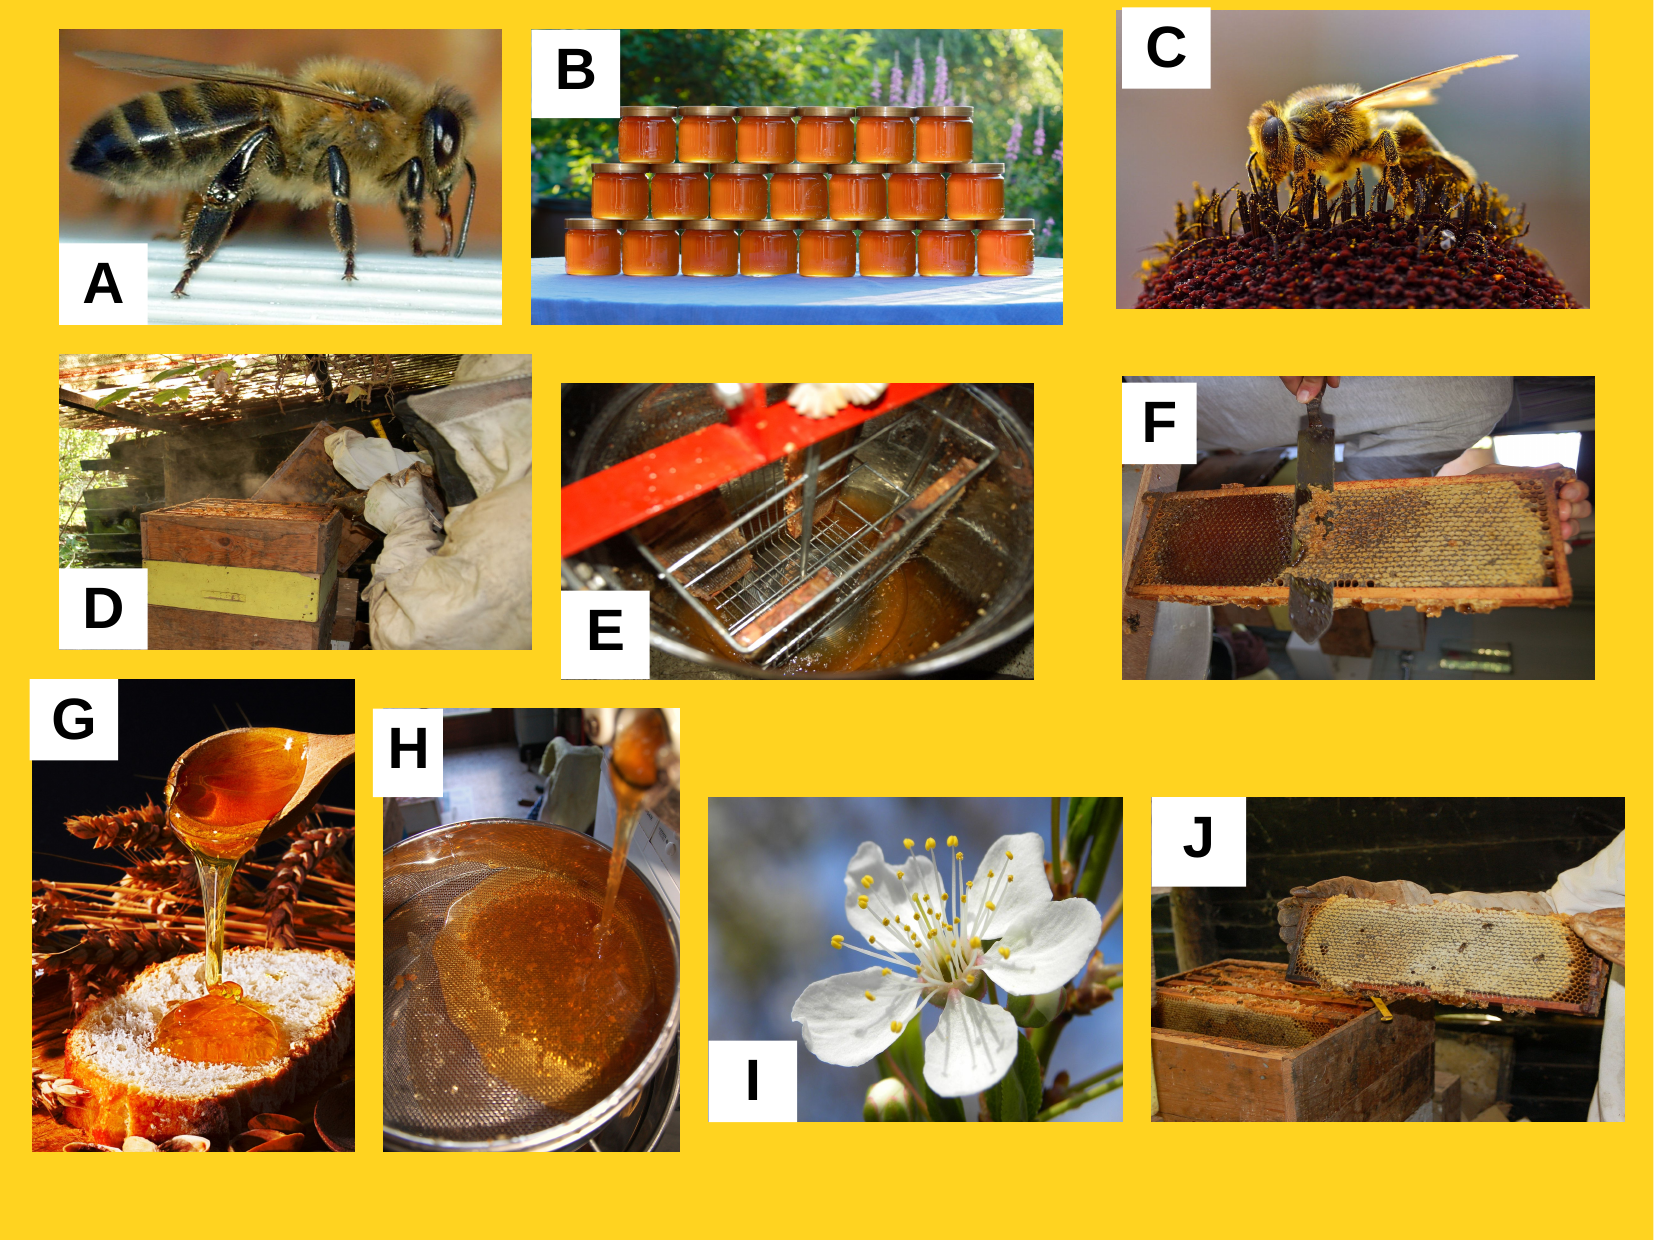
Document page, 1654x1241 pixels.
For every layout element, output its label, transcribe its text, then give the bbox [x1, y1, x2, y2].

picture [1116, 10, 1590, 309]
text_box A [59, 243, 148, 325]
text_box D [59, 568, 148, 650]
picture [59, 354, 532, 650]
text_box E [561, 590, 650, 680]
text_box C [1122, 7, 1211, 89]
picture [383, 708, 680, 1152]
text_box H [372, 708, 443, 798]
picture [1122, 376, 1595, 680]
text_box G [29, 679, 119, 761]
picture [1151, 797, 1625, 1123]
picture [59, 29, 502, 325]
text_box B [531, 29, 621, 119]
text_box I [708, 1040, 798, 1123]
text_box J [1151, 797, 1247, 887]
picture [531, 29, 1063, 325]
picture [561, 383, 1034, 680]
picture [32, 679, 355, 1152]
text_box F [1122, 382, 1197, 465]
picture [708, 797, 1123, 1123]
